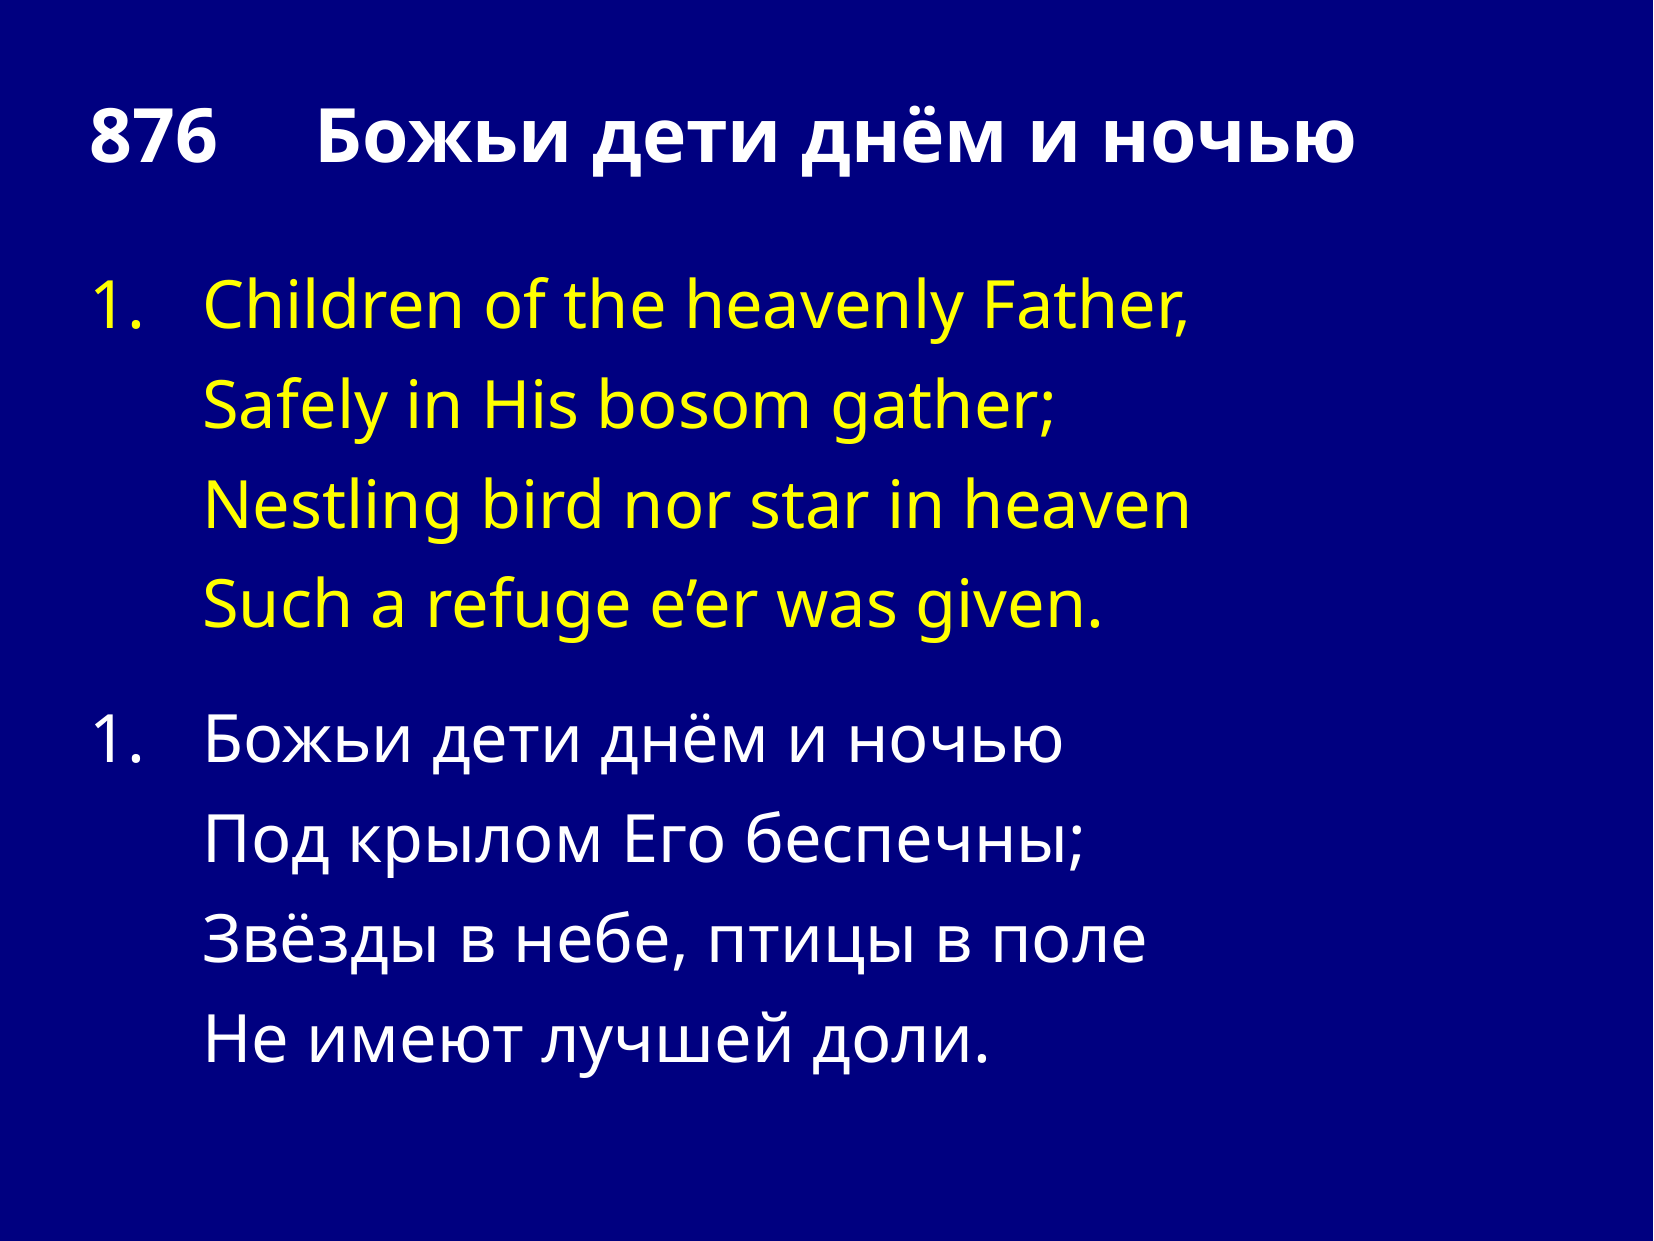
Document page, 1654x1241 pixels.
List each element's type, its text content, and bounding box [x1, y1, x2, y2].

text_box 1. Children of the heavenly Father, Safely in His bosom gather; Nestling bird nor star in heaven Such a refuge e’er was given. [75, 188, 1576, 638]
text_box 1. Божьи дети днём и ночью Под крылом Его беспечны; Звёзды в небе, птицы в поле Не имеют лучшей доли. [75, 675, 1576, 1163]
text_box 876 Божьи дети днём и ночью [75, 75, 1576, 188]
